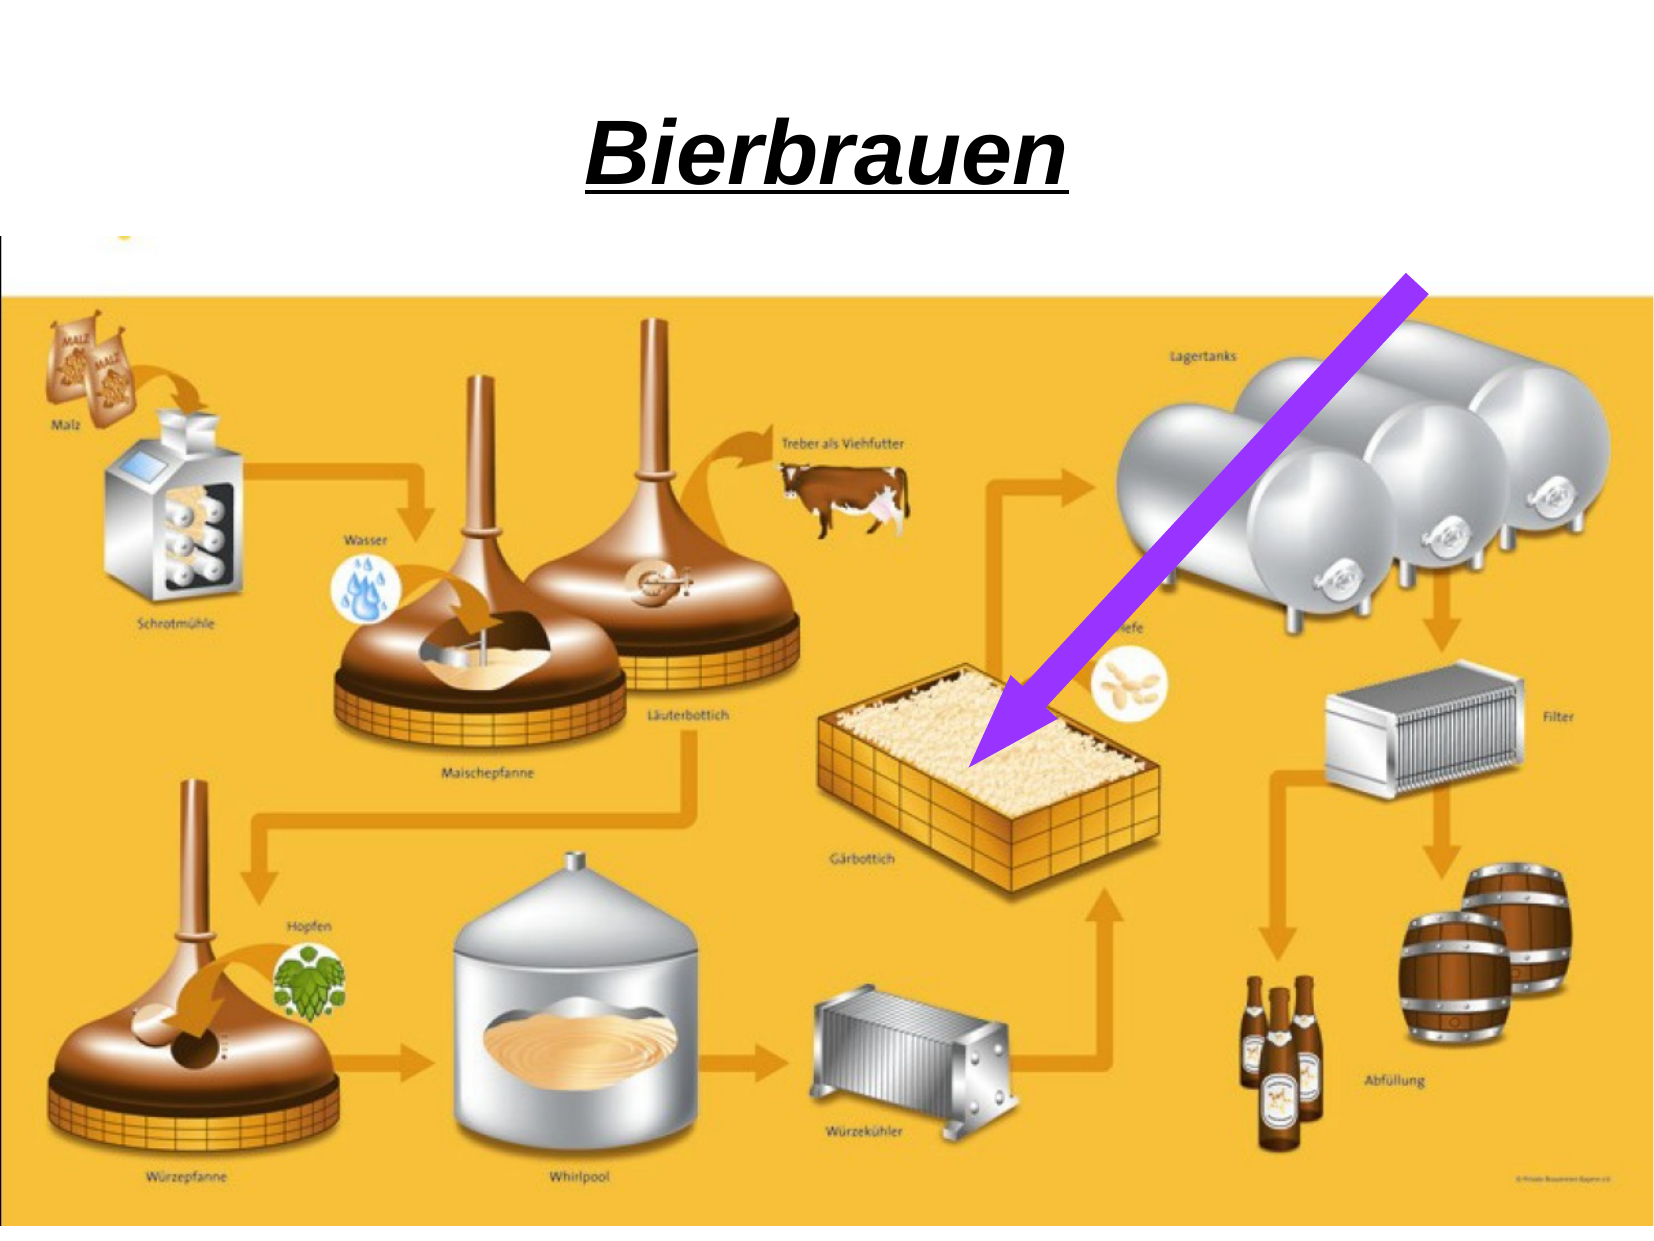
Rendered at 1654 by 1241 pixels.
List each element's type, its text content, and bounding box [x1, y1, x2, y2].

picture [0, 236, 1654, 1226]
title Bierbrauen [82, 49, 1571, 236]
